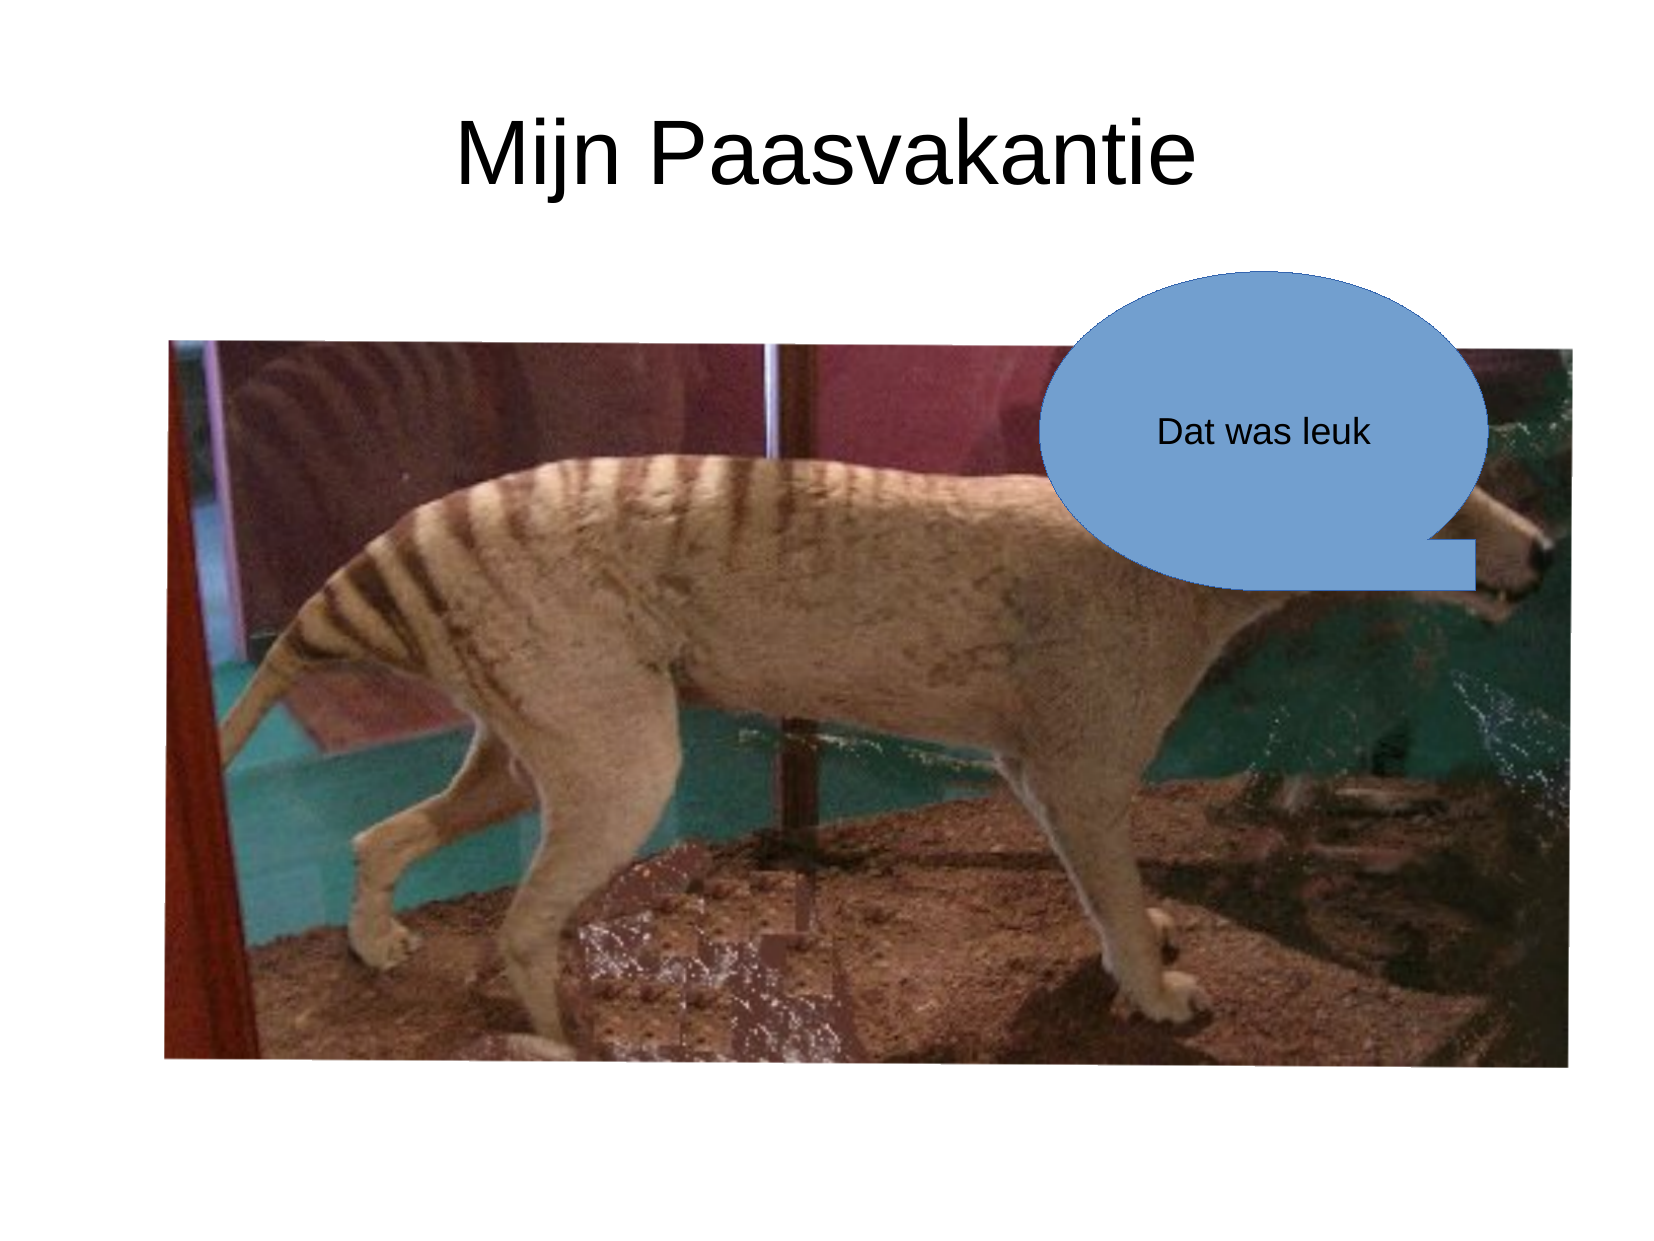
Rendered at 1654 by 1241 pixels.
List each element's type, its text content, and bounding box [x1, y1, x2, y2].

text_box Dat was leuk [1039, 271, 1489, 591]
title Mijn Paasvakantie [82, 49, 1571, 257]
picture [163, 339, 1573, 1068]
